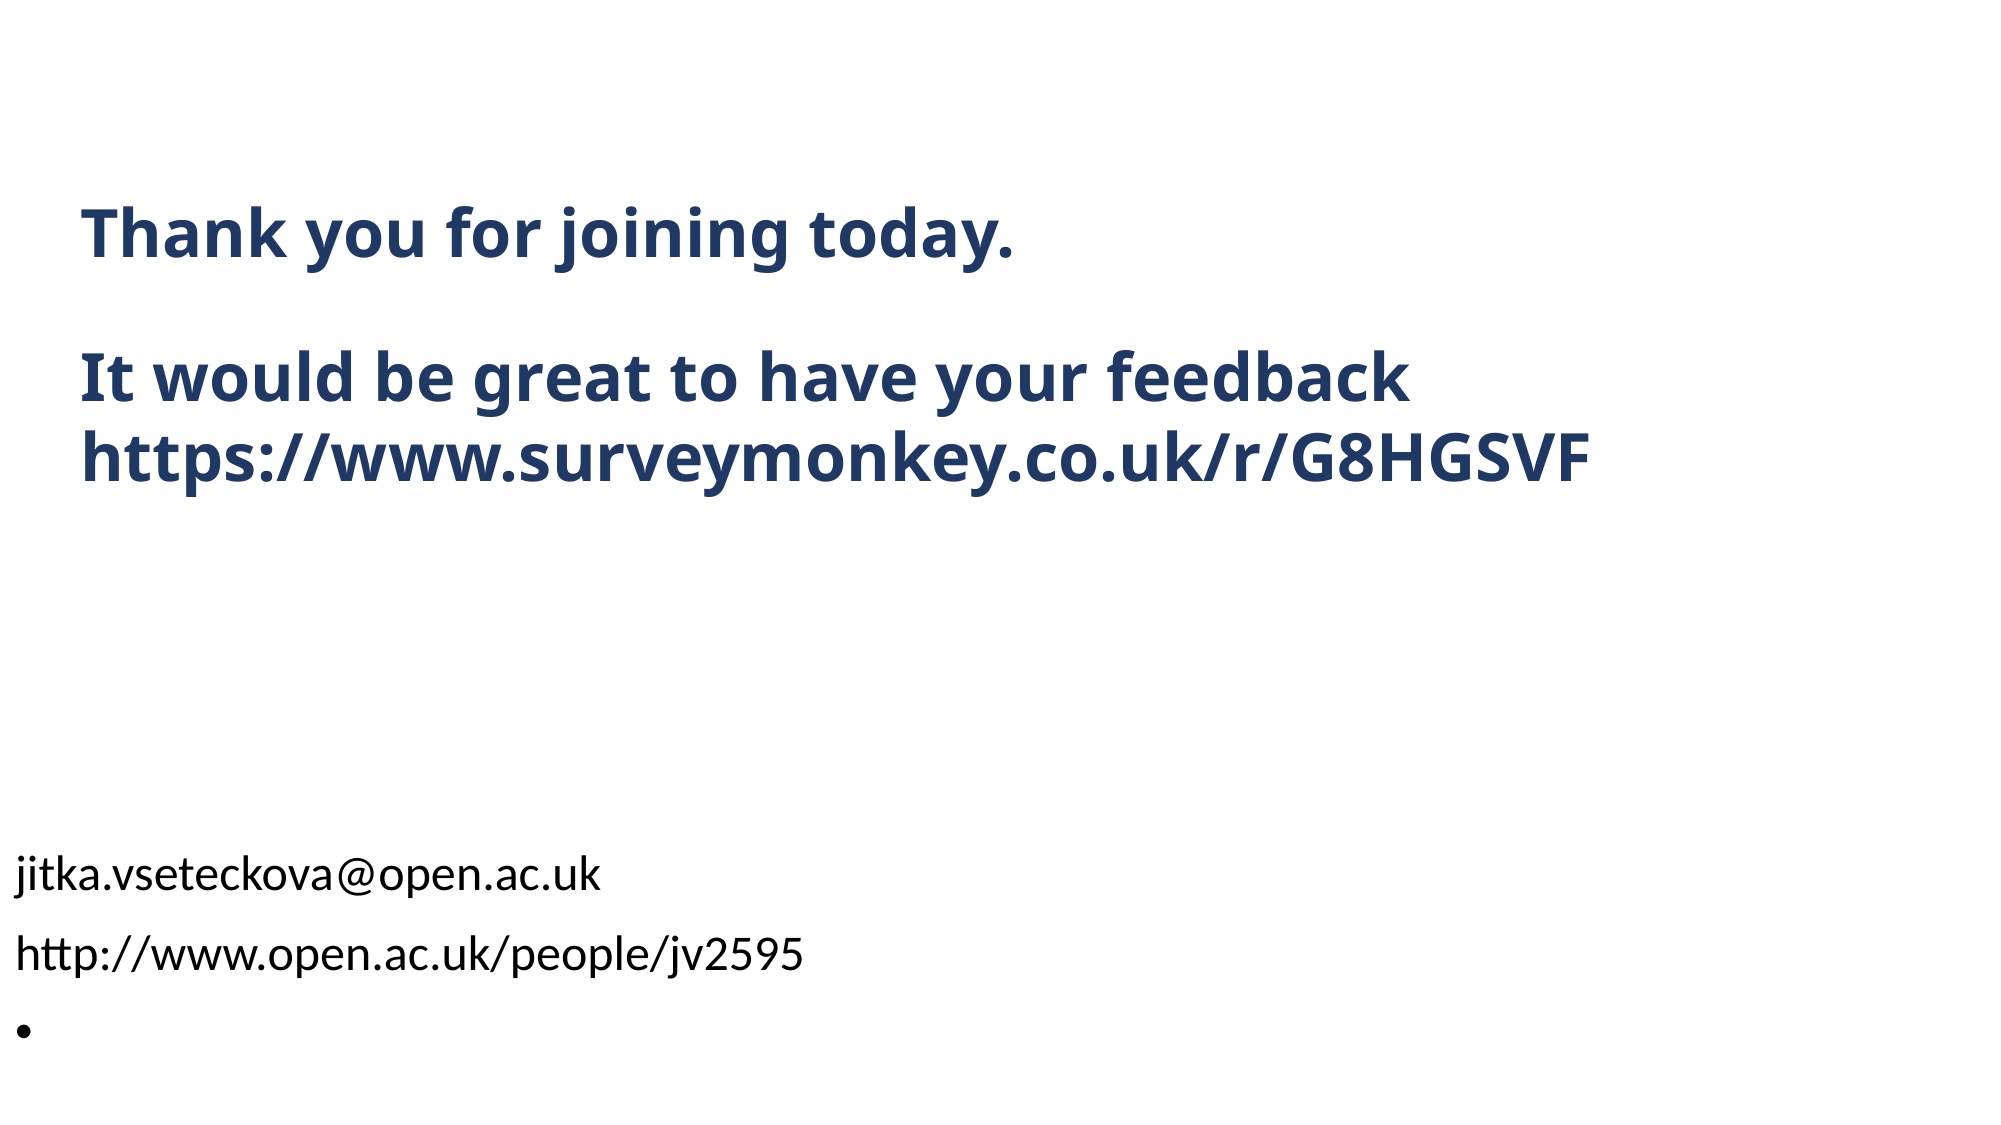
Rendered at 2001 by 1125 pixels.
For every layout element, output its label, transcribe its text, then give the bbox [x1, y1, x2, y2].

list jitka.vseteckova@open.ac.uk http://www.open.ac.uk/people/jv2595 [0, 832, 2000, 1125]
title Thank you for joining today. It would be great to have your feedback https://www.surveymonkey.co.uk/r/G8HGSVF [65, 53, 1858, 563]
